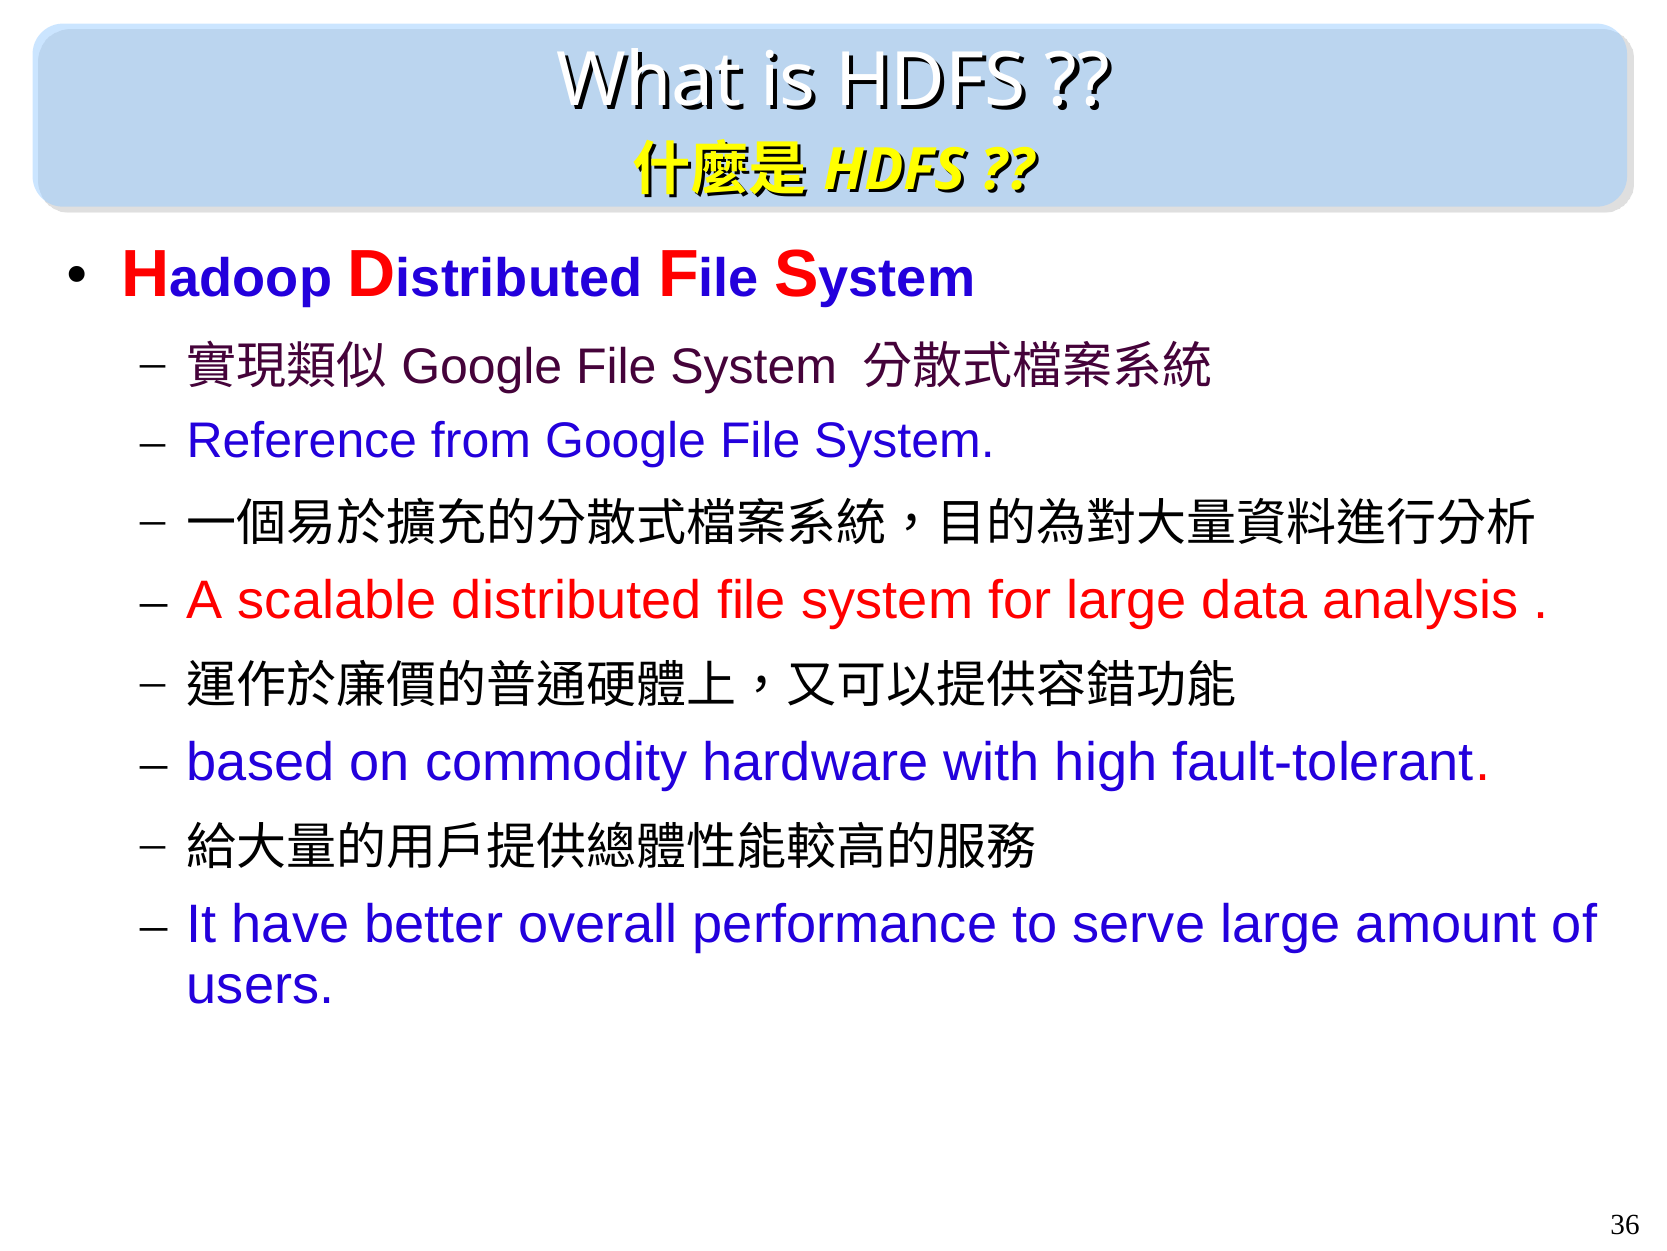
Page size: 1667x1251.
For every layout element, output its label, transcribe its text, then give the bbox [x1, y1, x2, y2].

list Hadoop Distributed File System 實現類似Google File System 分散式檔案系統 Reference from Google File System. 一個易於擴充的分散式檔案系統，目的為對大量資料進行分析 A scalable distributed file system for large data analysis . 運作於廉價的普通硬體上，又可以提供容錯功能 based on commodity hardware with high fault-tolerant. 給大量的用戶提供總體性能較高的服務 It have better overall performance to serve large amount of users. [64, 236, 1613, 1208]
title What is HDFS ?? 什麼是HDFS ?? [124, 20, 1542, 213]
text_box [1542, 23, 1628, 207]
text_box [32, 23, 124, 207]
